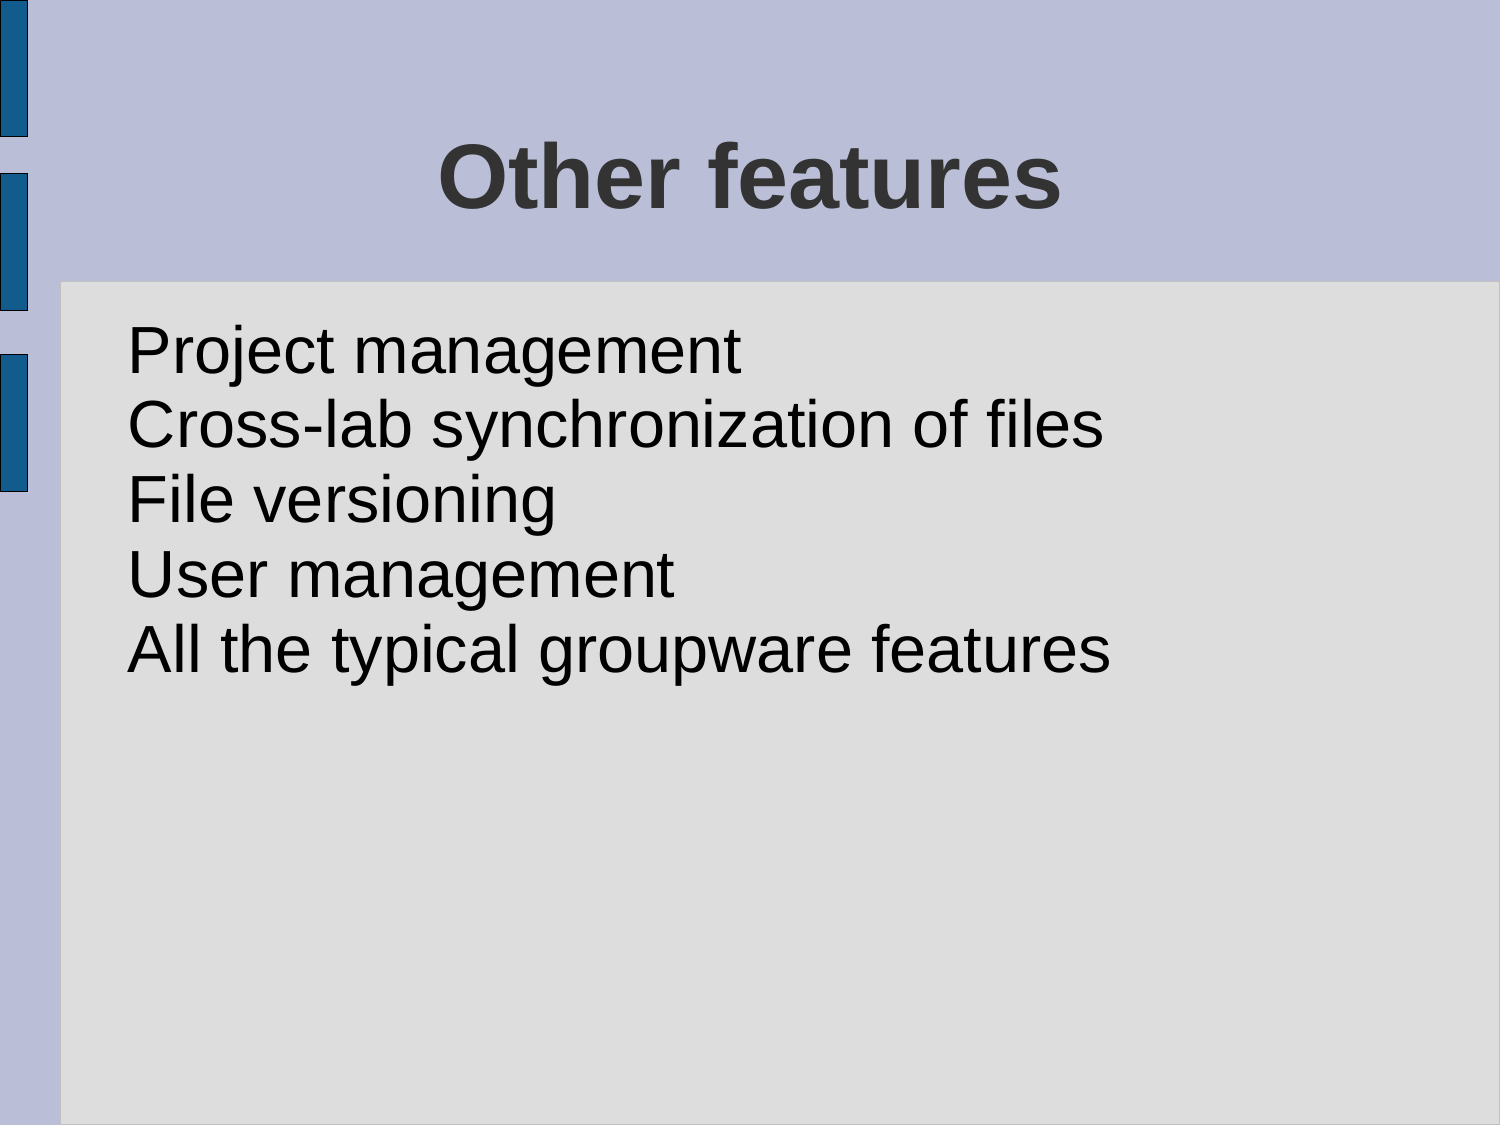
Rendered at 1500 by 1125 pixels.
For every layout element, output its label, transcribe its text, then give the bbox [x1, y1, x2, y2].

list Project management Cross-lab synchronization of files File versioning User management All the typical groupware features [110, 312, 1392, 1022]
title Other features [110, 82, 1392, 271]
